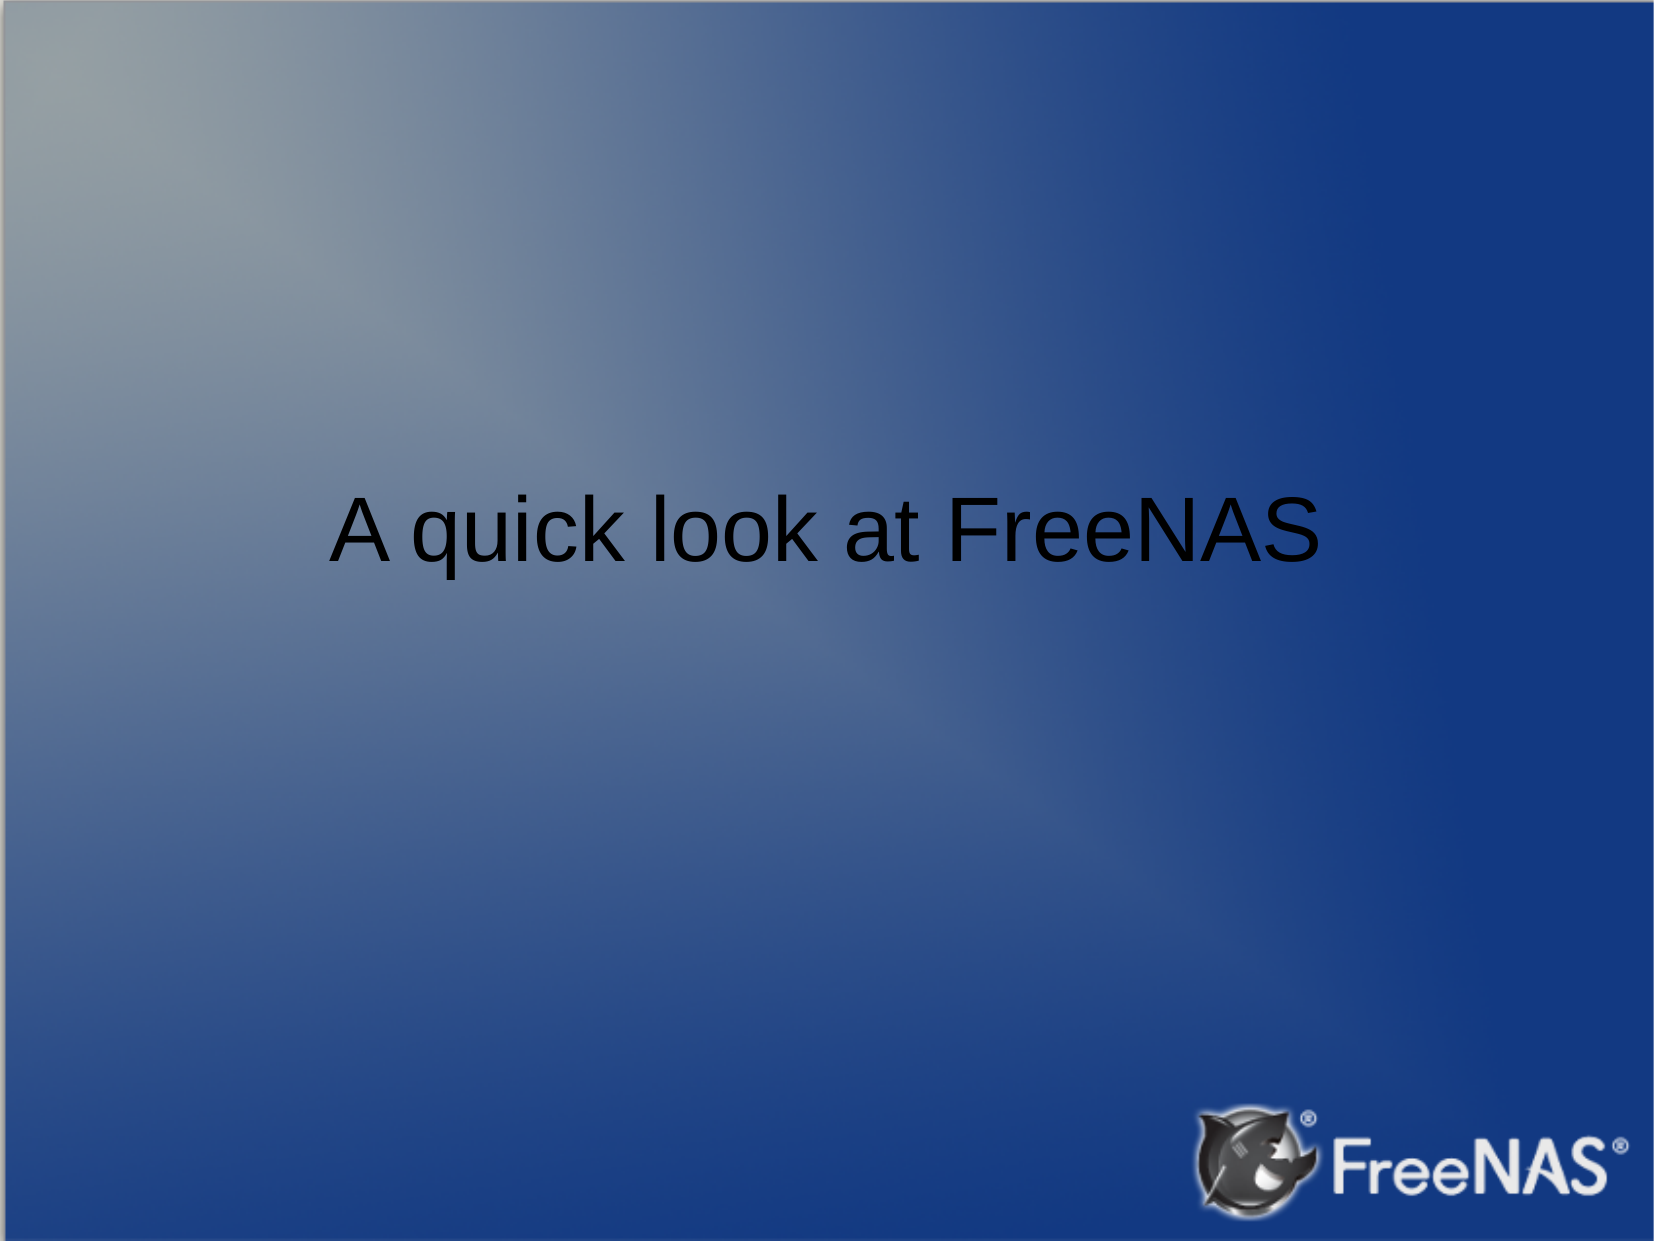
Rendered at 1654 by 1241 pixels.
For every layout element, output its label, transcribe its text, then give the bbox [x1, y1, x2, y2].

picture [0, 0, 1654, 1241]
subtitle A quick look at FreeNAS [82, 49, 1571, 1010]
